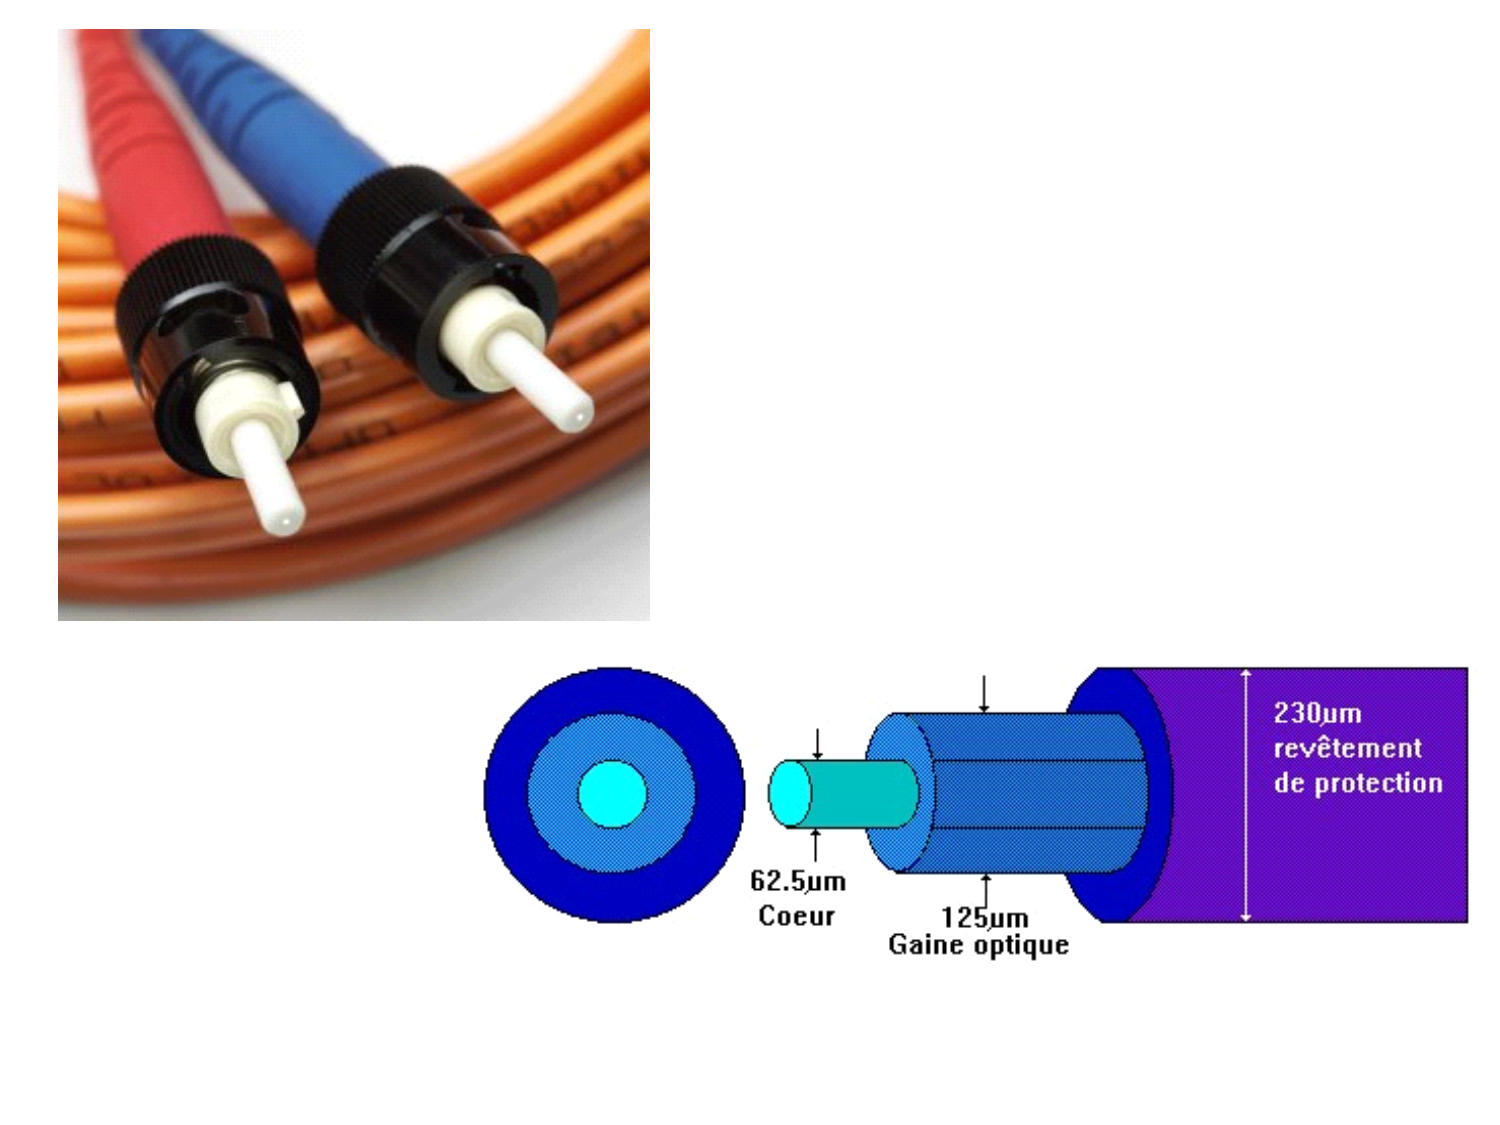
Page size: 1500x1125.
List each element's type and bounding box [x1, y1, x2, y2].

picture [58, 29, 650, 621]
picture [472, 633, 1487, 975]
